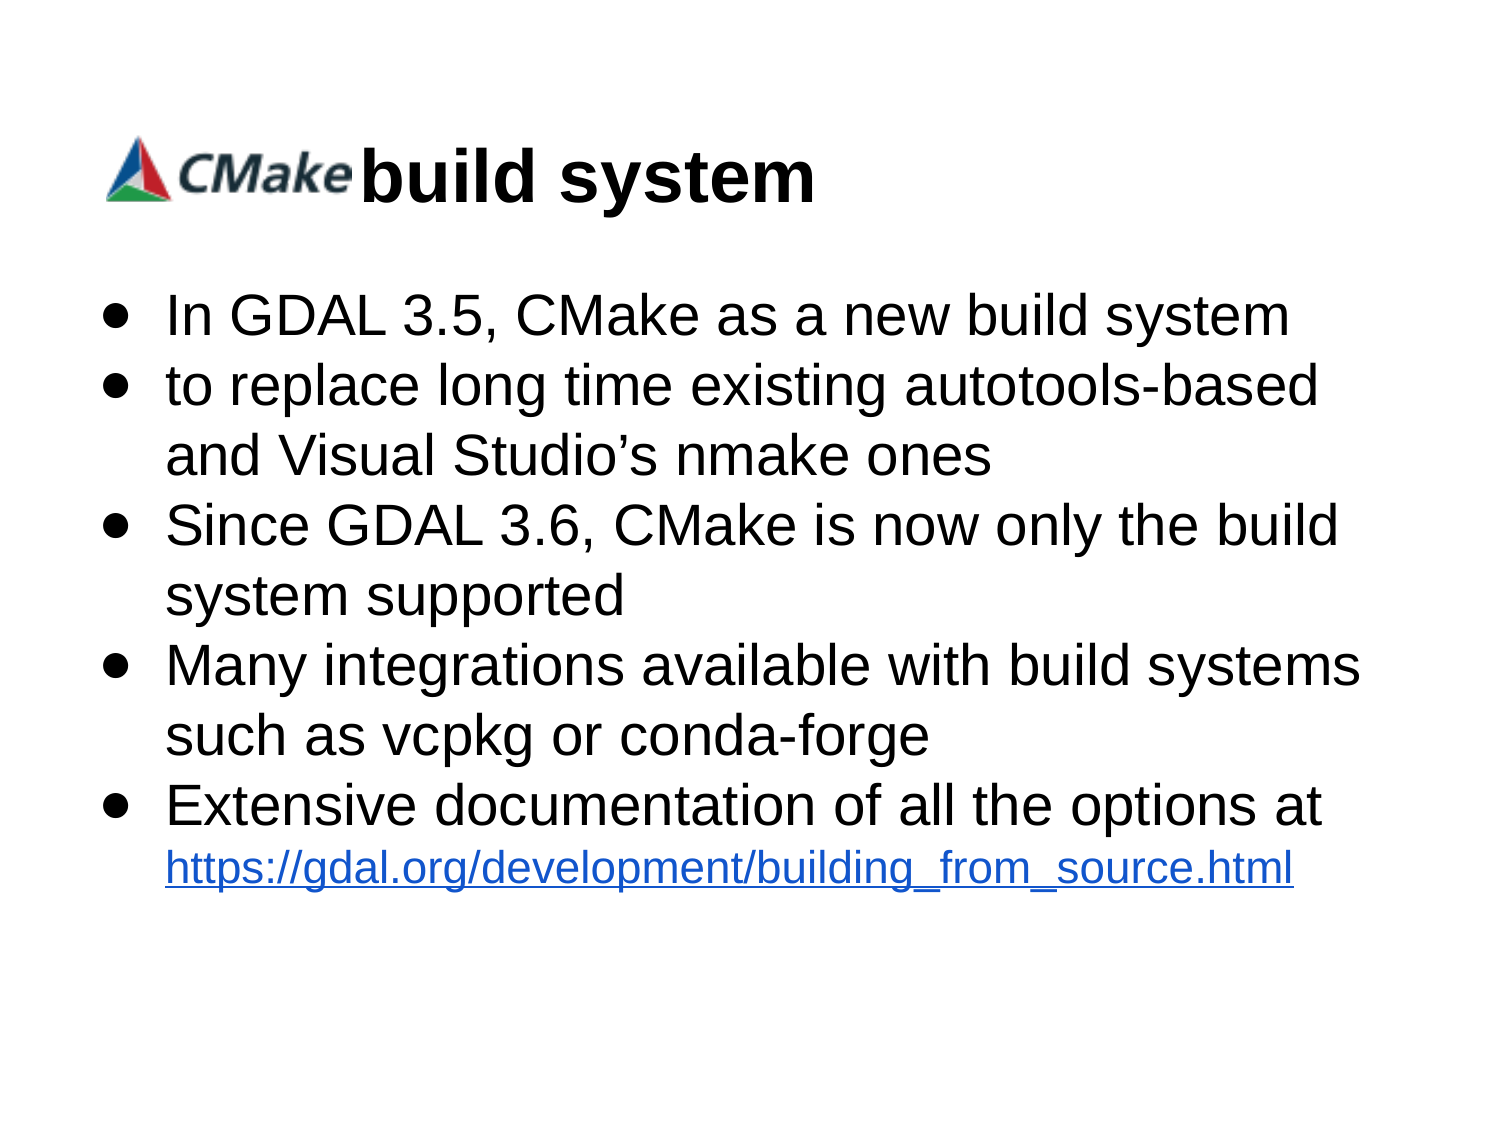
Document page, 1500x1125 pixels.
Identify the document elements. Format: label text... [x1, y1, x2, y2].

list In GDAL 3.5, CMake as a new build system to replace long time existing autotools-based and Visual Studio’s nmake ones Since GDAL 3.6, CMake is now only the build system supported Many integrations available with build systems such as vcpkg or conda-forge Extensive documentation of all the options at https://gdal.org/development/building_from_source.html [75, 262, 1425, 1078]
picture [106, 123, 352, 220]
title build system [75, 45, 1425, 233]
